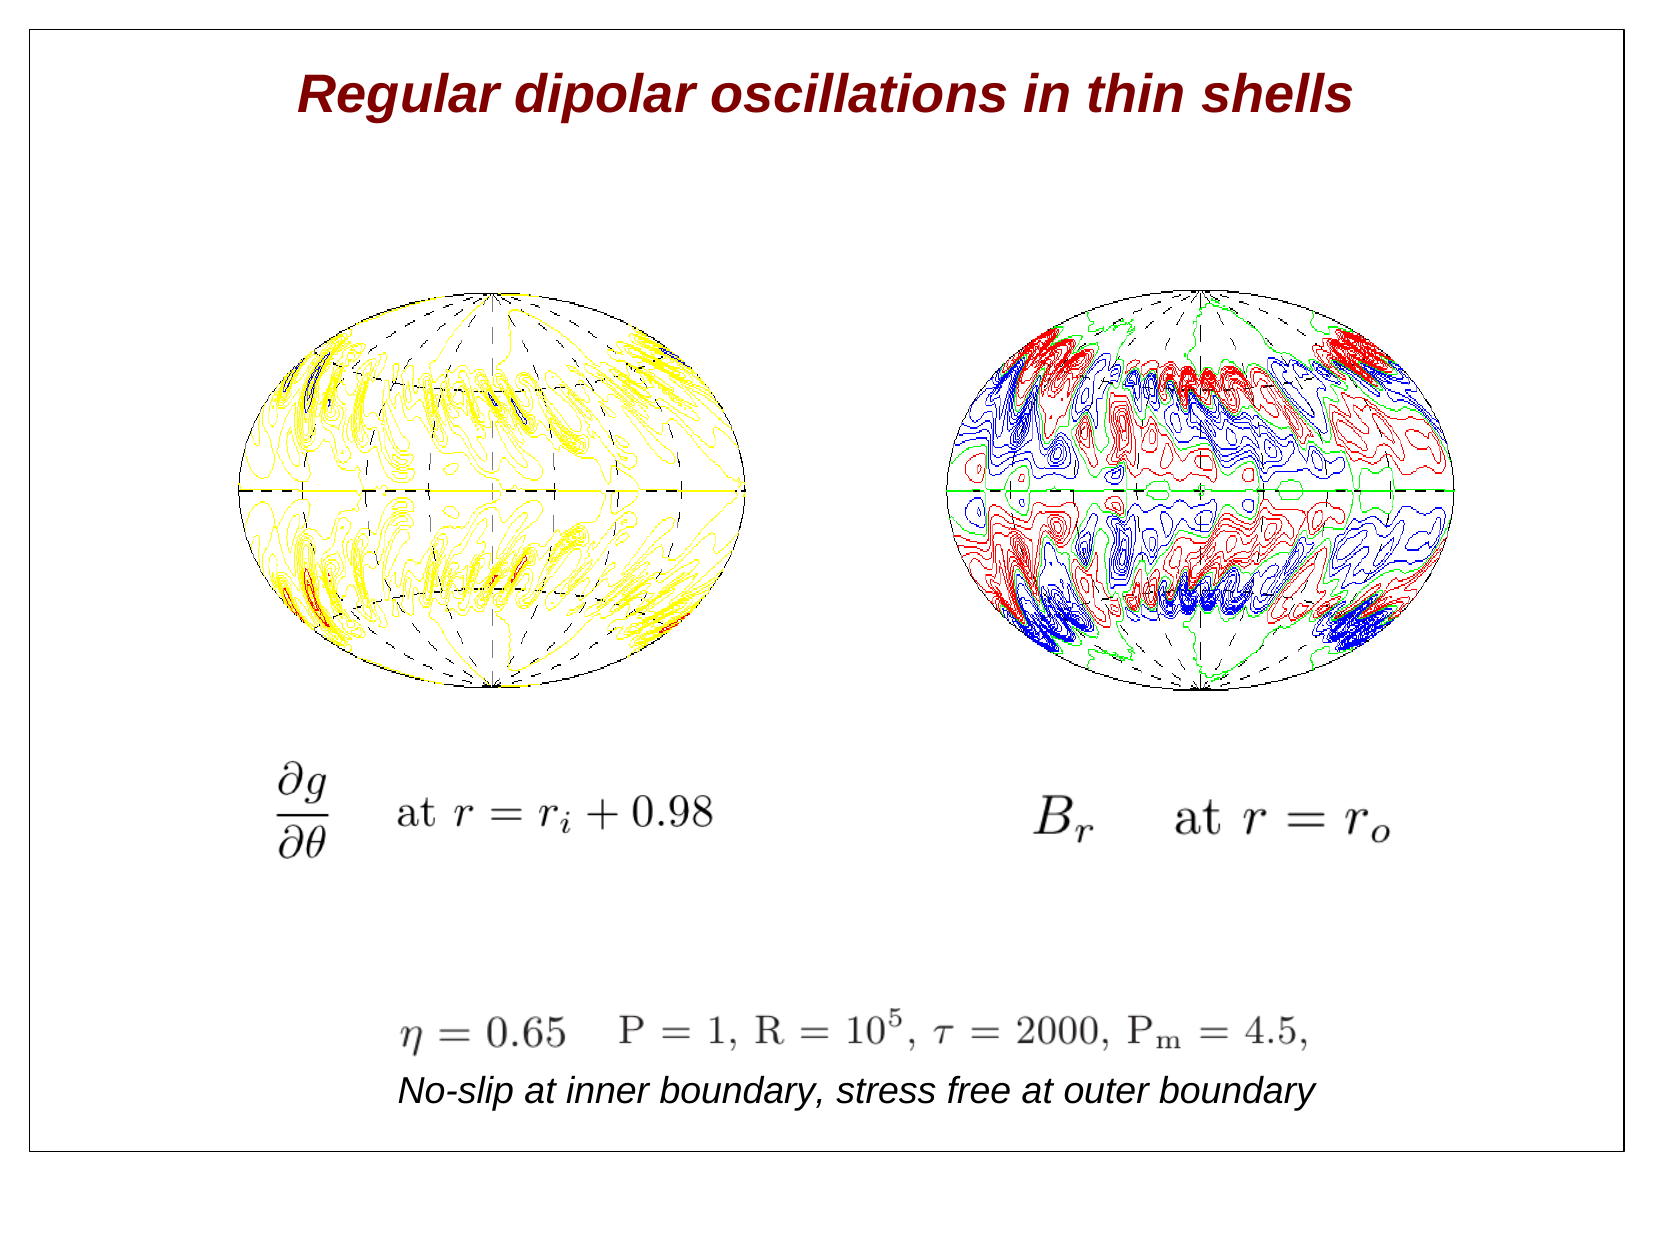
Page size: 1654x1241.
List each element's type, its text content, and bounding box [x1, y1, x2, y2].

text_box Regular dipolar oscillations in thin shells [282, 56, 1371, 133]
picture [938, 205, 1471, 767]
picture [390, 1005, 575, 1065]
picture [230, 209, 762, 874]
text_box No-slip at inner boundary, stress free at outer boundary [383, 1063, 1331, 1120]
picture [604, 998, 1314, 1060]
picture [1027, 791, 1402, 851]
